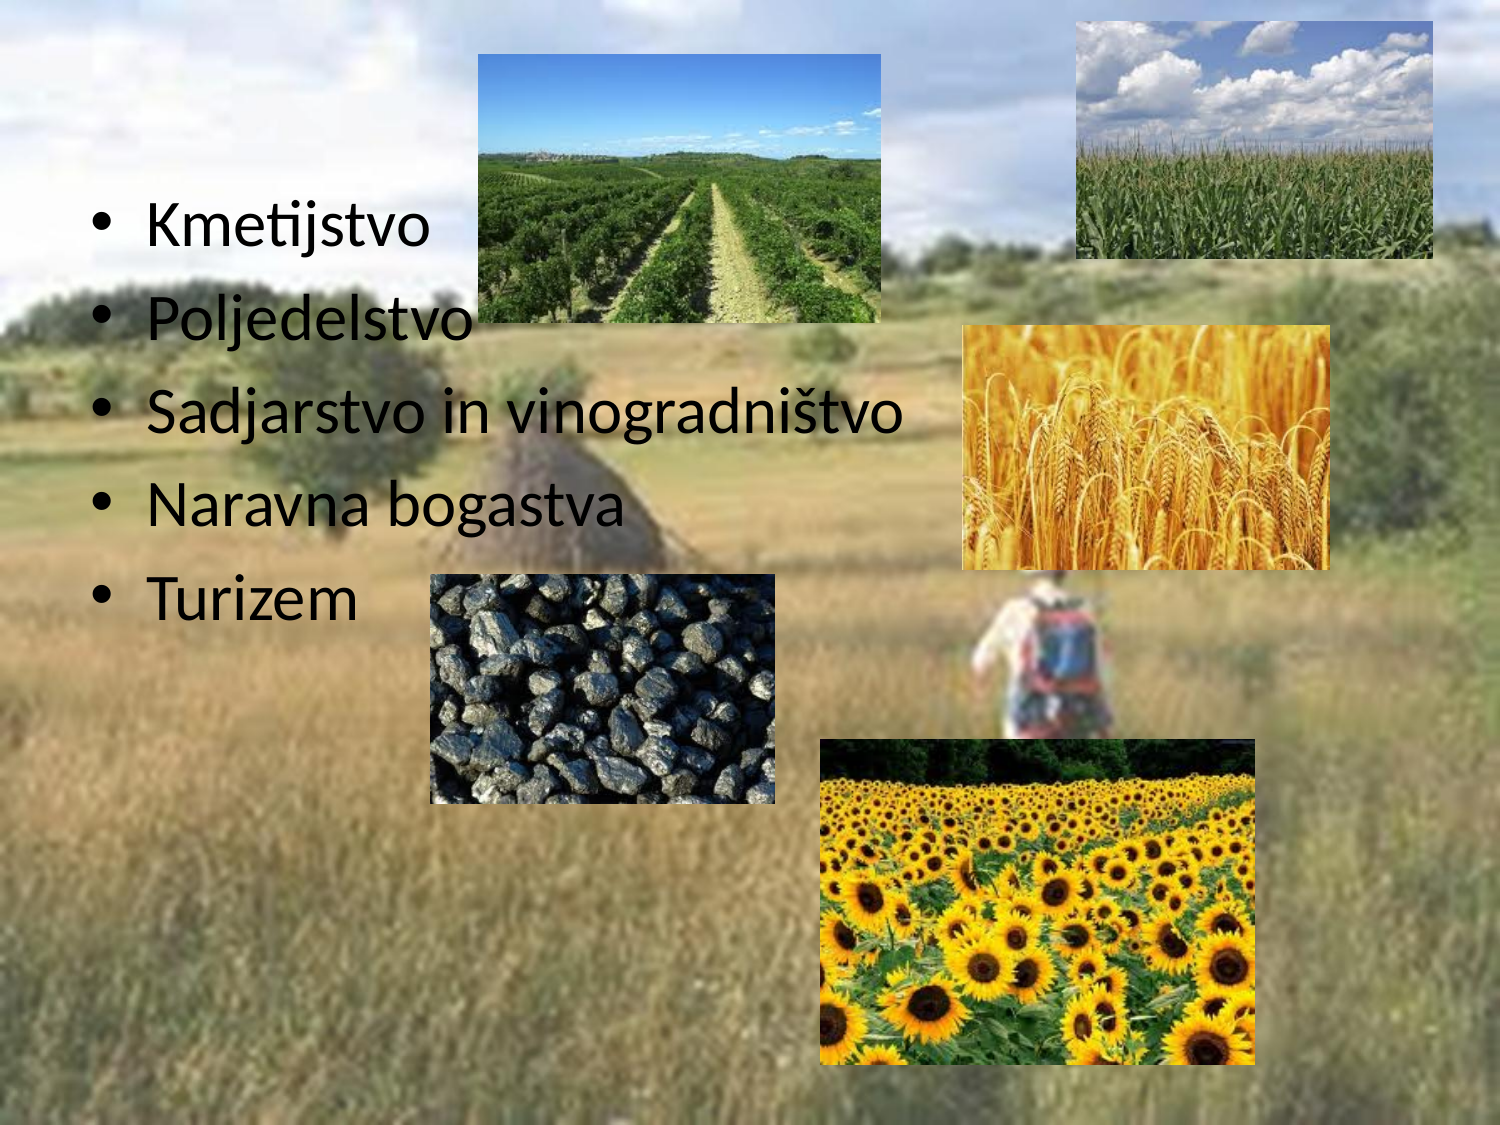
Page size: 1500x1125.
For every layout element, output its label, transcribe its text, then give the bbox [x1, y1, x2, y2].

picture [0, 0, 1500, 1125]
list Kmetijstvo Poljedelstvo Sadjarstvo in vinogradništvo Naravna bogastva Turizem [75, 172, 1425, 775]
